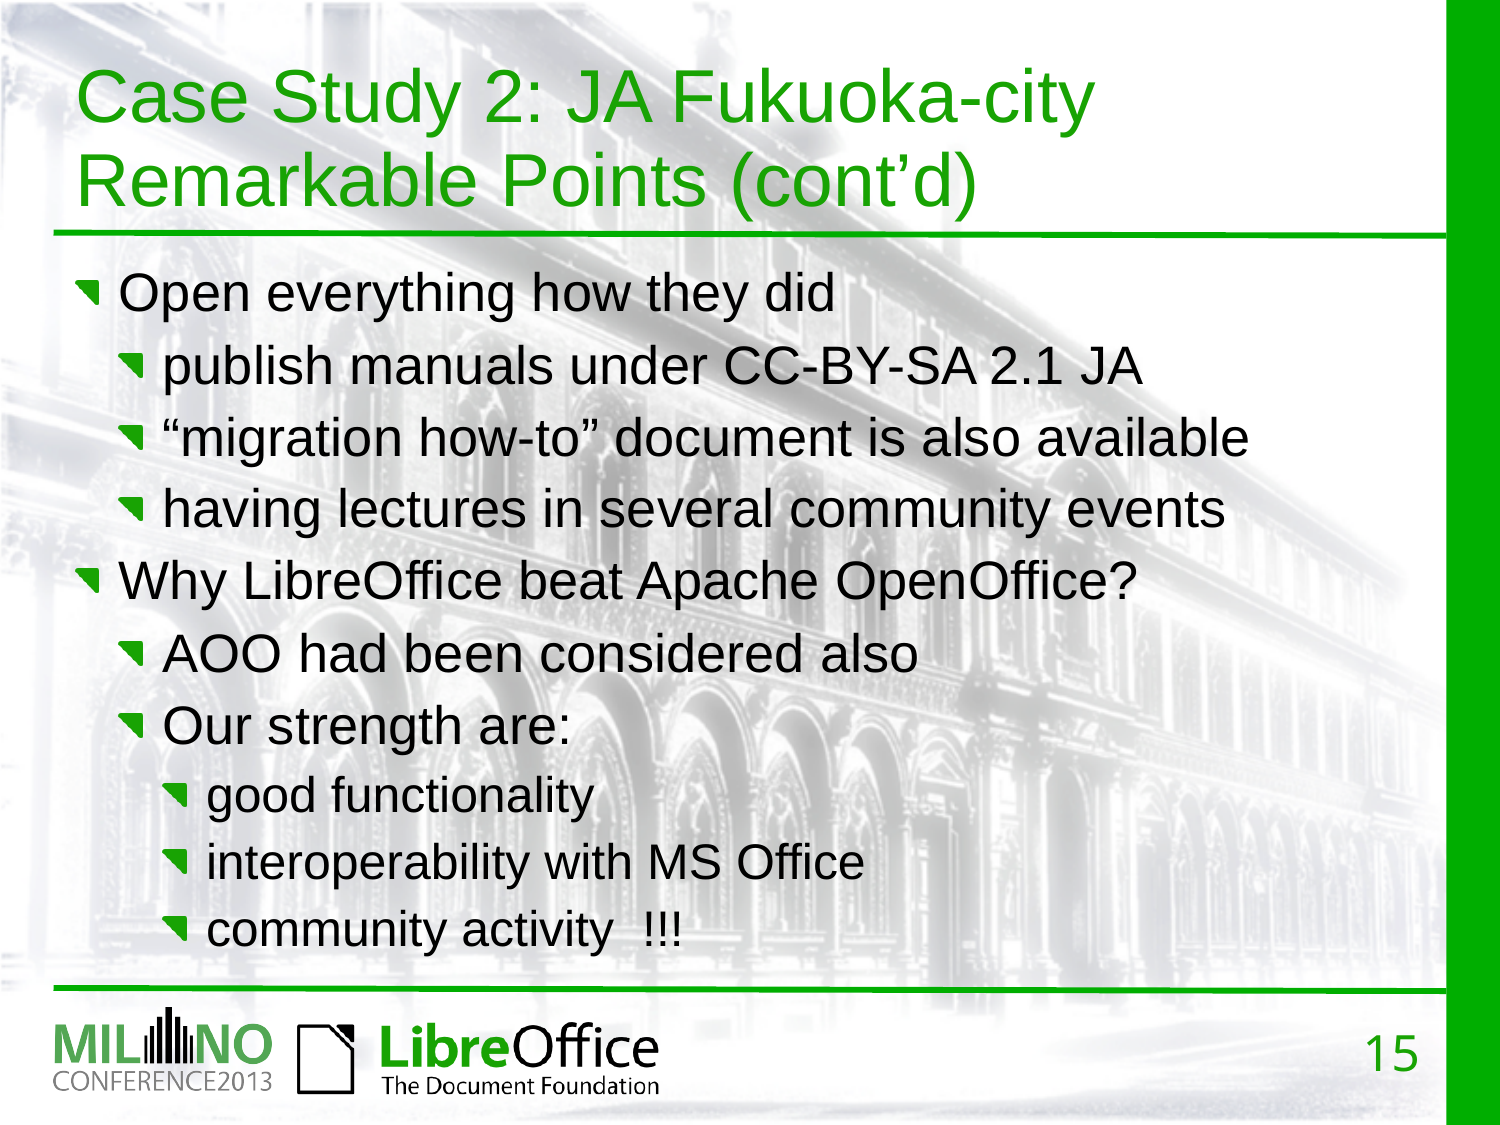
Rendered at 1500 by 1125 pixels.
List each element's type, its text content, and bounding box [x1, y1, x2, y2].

picture [0, 1, 1446, 1125]
list Open everything how they did publish manuals under CC-BY-SA 2.1 JA “migration how-to” document is also available having lectures in several community events Why LibreOffice beat Apache OpenOffice? AOO had been considered also Our strength are: good functionality interoperability with MS Office community activity !!! [75, 262, 1425, 957]
title Case Study 2: JA Fukuoka-city Remarkable Points (cont’d) [75, 54, 1425, 223]
